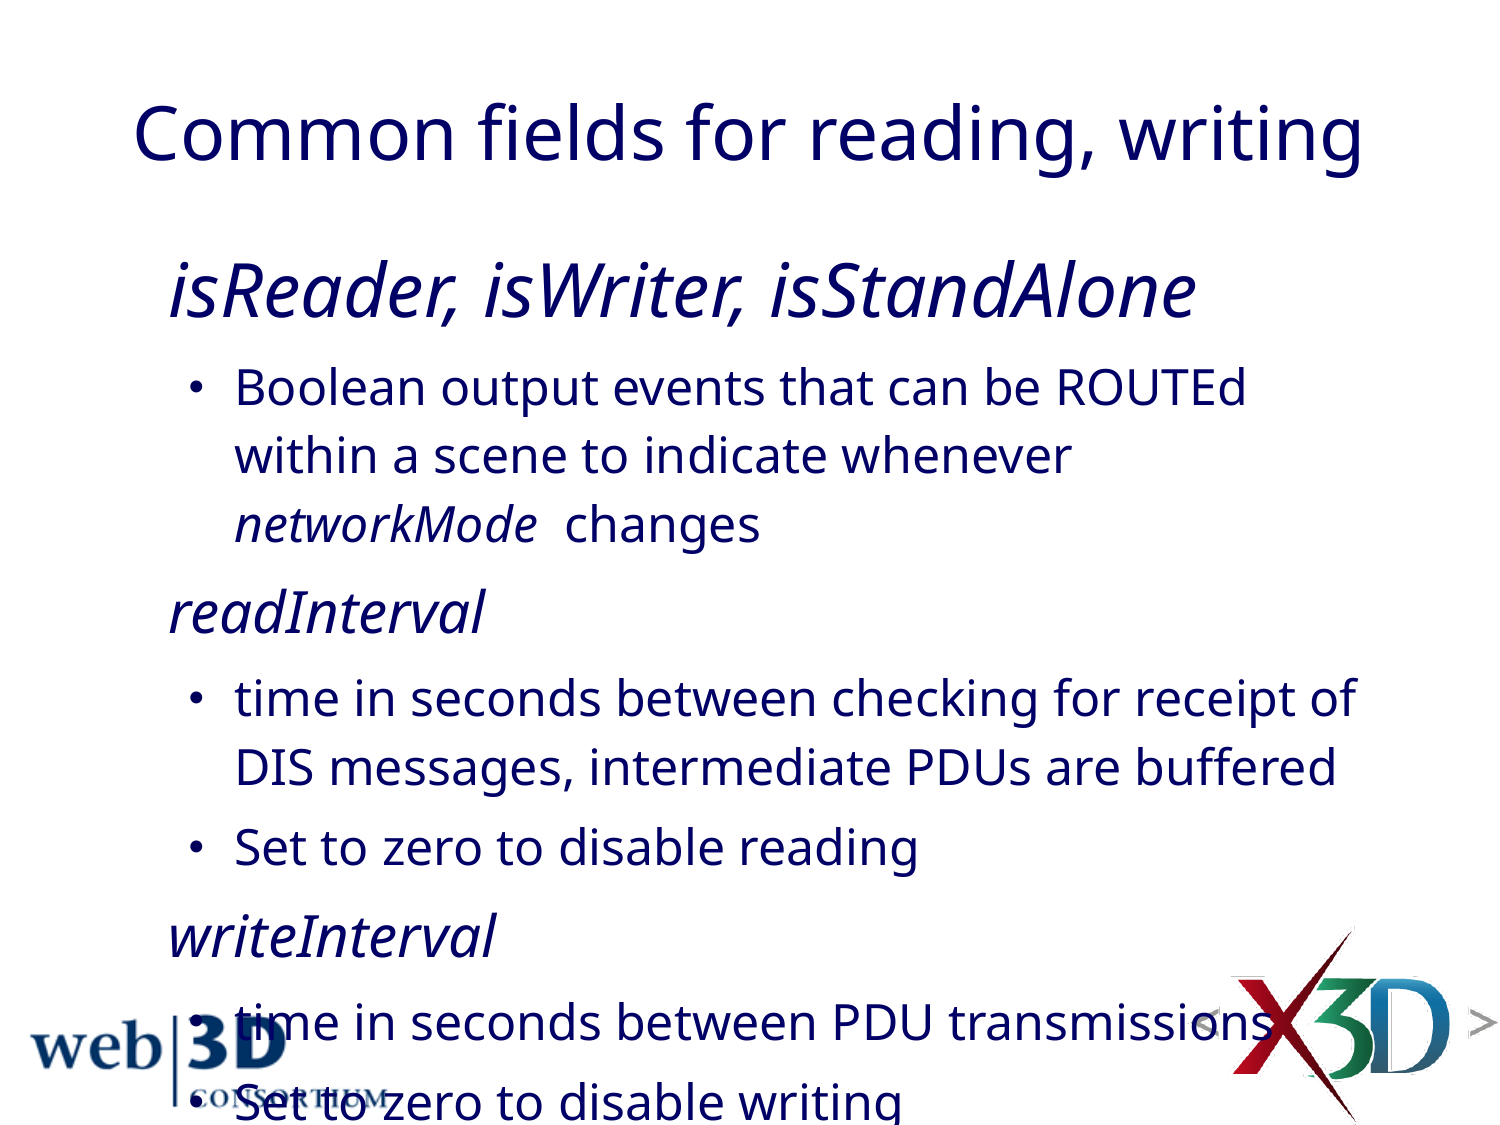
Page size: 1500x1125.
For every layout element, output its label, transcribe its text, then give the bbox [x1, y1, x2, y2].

title Common fields for reading, writing [112, 44, 1388, 218]
picture [345, 1096, 361, 1117]
list isReader, isWriter, isStandAlone Boolean output events that can be ROUTEd within a scene to indicate whenever networkMode changes readInterval time in seconds between checking for receipt of DIS messages, intermediate PDUs are buffered Set to zero to disable reading writeInterval time in seconds between PDU transmissions Set to zero to disable writing [112, 237, 1388, 986]
picture [1187, 926, 1500, 1125]
picture [268, 1096, 282, 1104]
picture [12, 998, 413, 1118]
